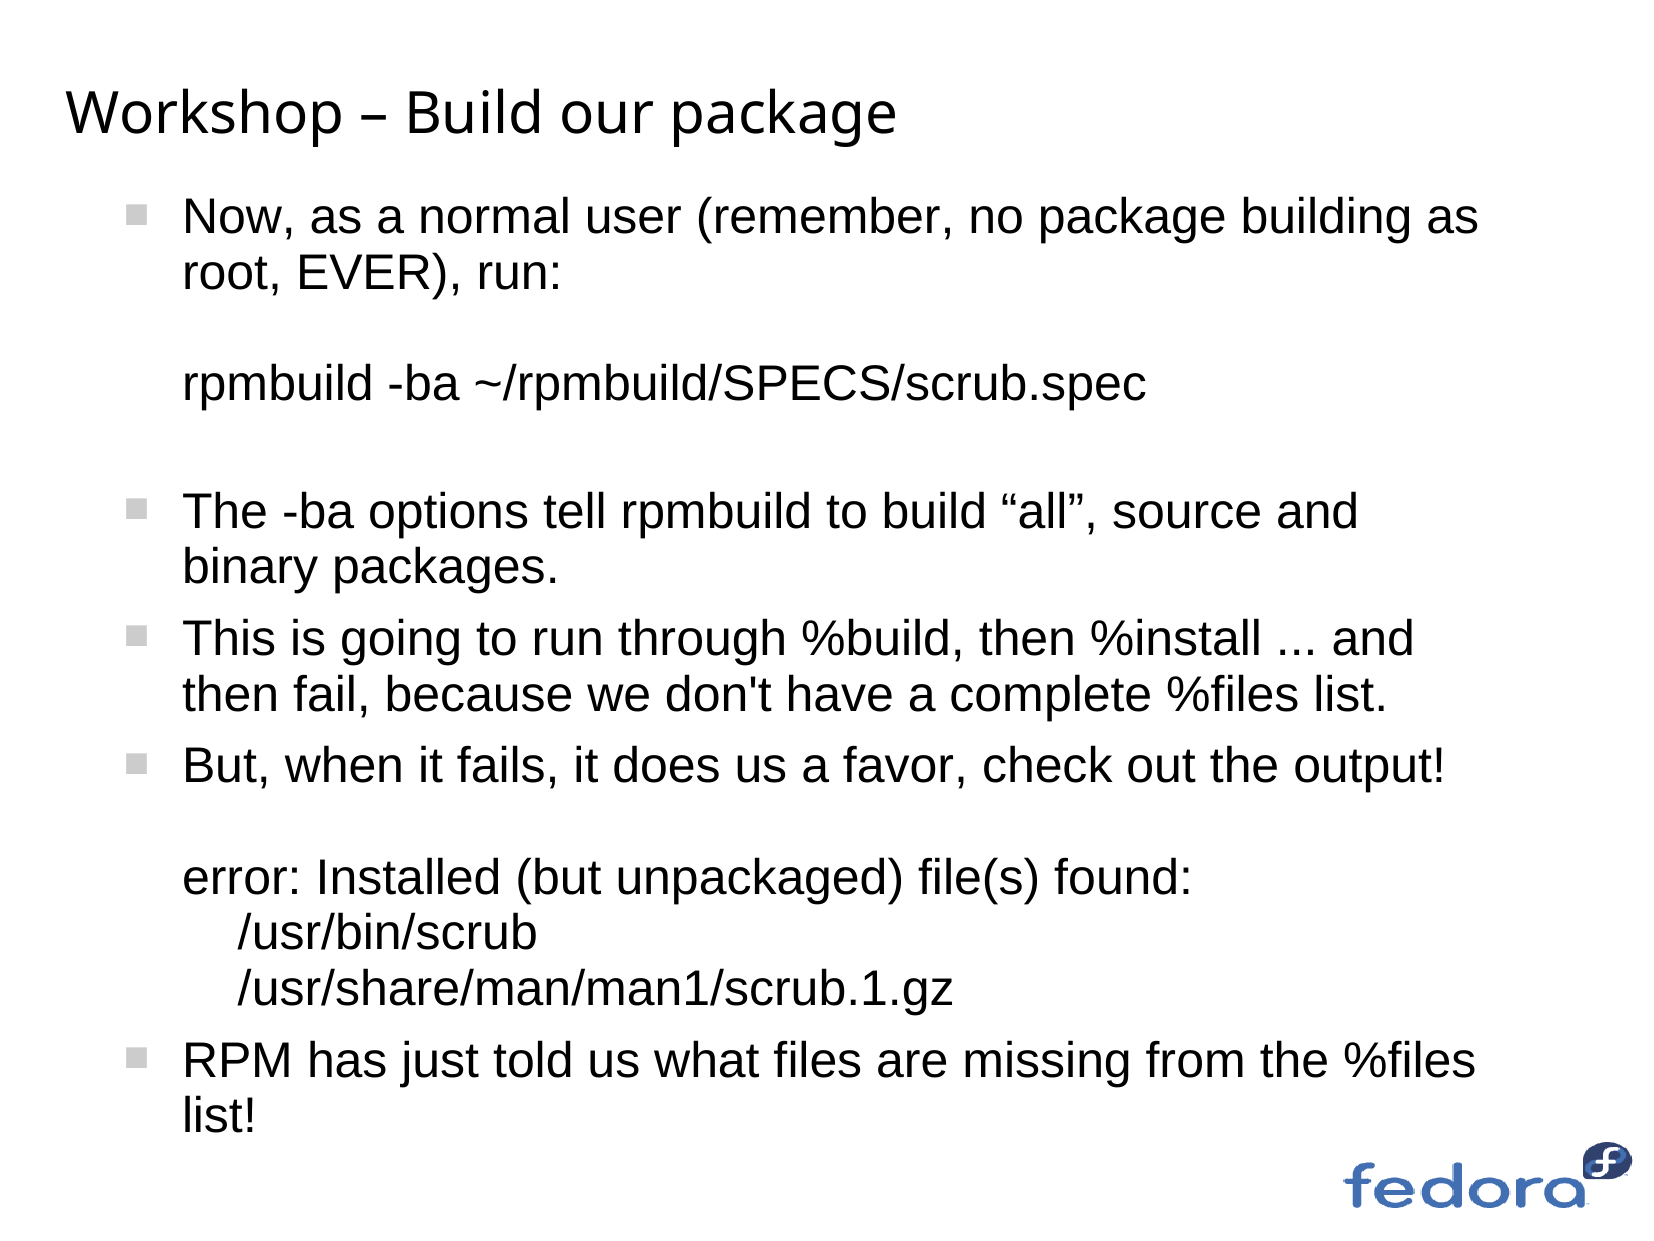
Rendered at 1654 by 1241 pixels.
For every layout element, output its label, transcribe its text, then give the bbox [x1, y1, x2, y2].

picture [1332, 1124, 1651, 1227]
list Now, as a normal user (remember, no package building as root, EVER), run: rpmbuild -ba ~/rpmbuild/SPECS/scrub.spec The -ba options tell rpmbuild to build “all”, source and binary packages. This is going to run through %build, then %install ... and then fail, because we don't have a complete %files list. But, when it fails, it does us a favor, check out the output! error: Installed (but unpackaged) file(s) found: /usr/bin/scrub /usr/share/man/man1/scrub.1.gz RPM has just told us what files are missing from the %files list! [69, 188, 1493, 1144]
title Workshop – Build our package [65, 51, 1497, 170]
